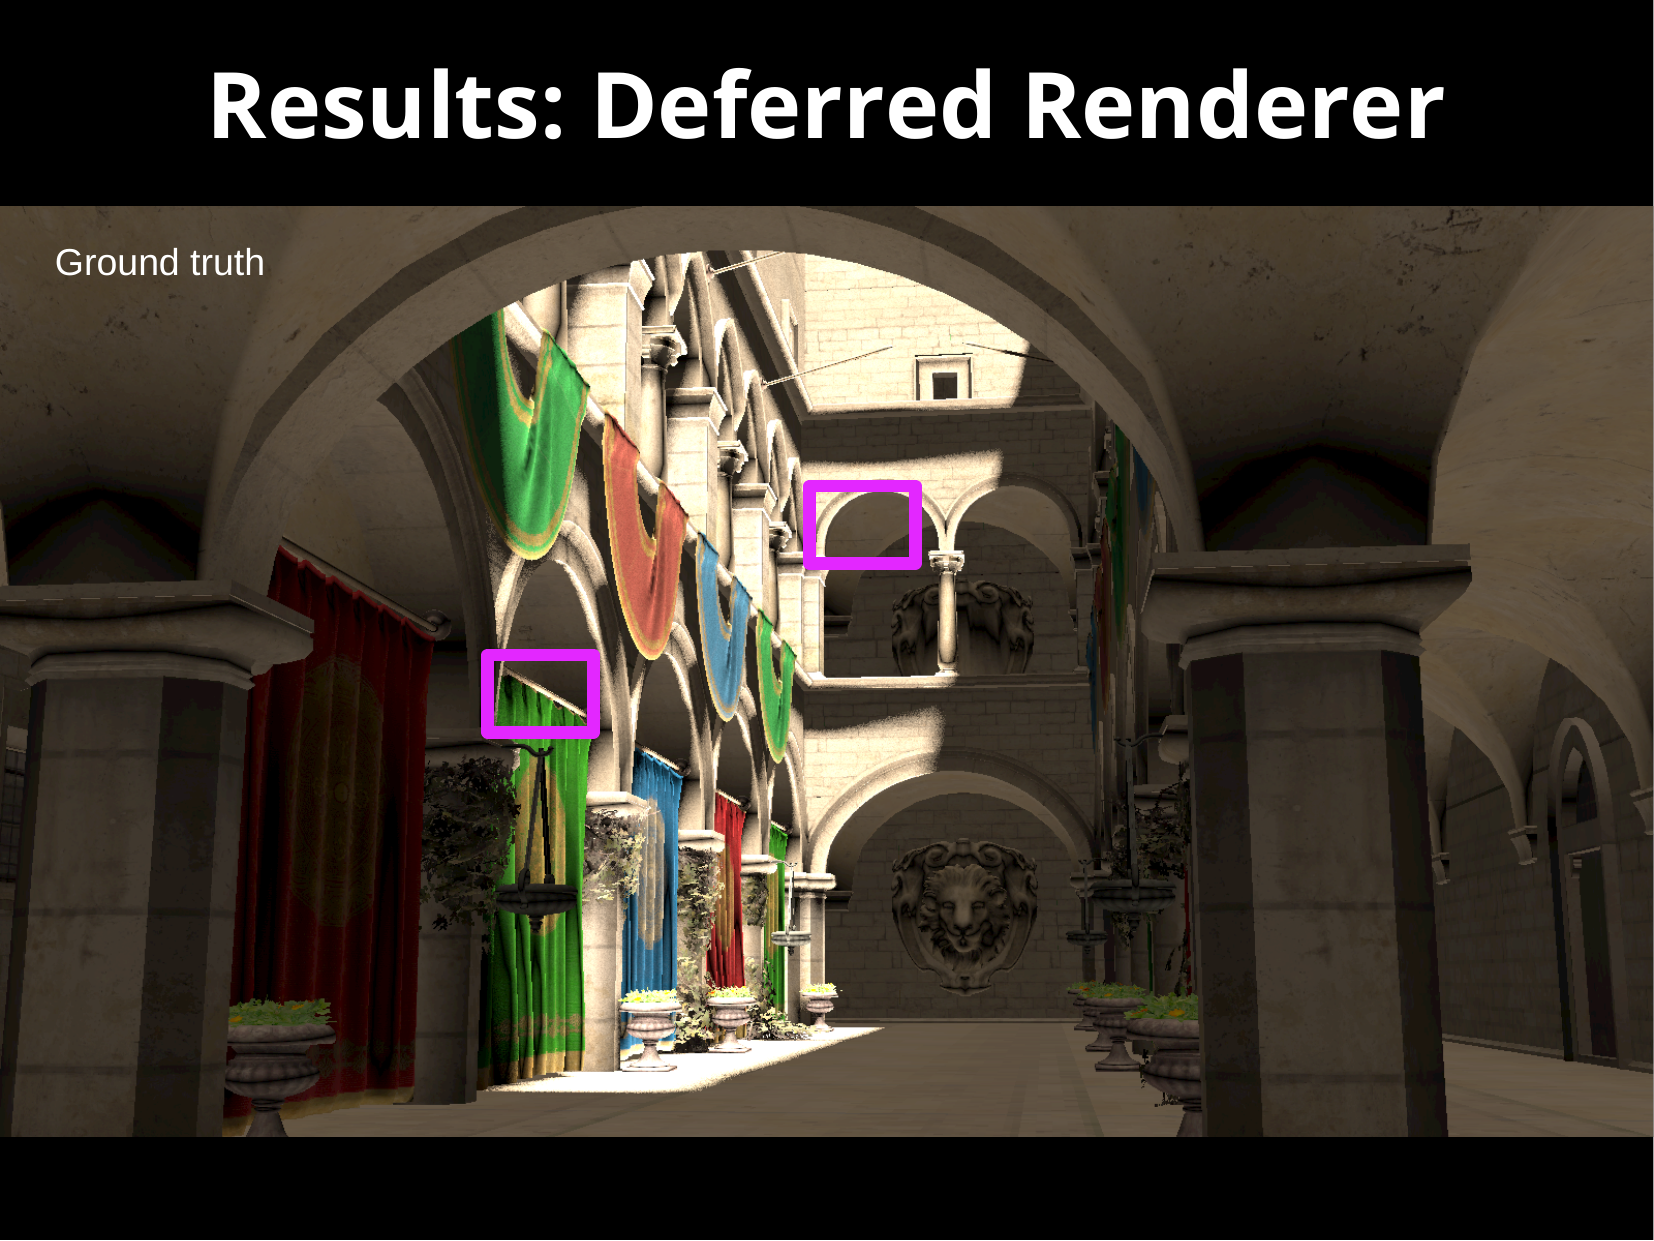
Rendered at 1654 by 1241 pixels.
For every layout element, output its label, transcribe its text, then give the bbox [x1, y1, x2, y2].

picture [0, 206, 1654, 1137]
title Results: Deferred Renderer [0, 0, 1654, 206]
text_box Ground truth [40, 234, 410, 292]
